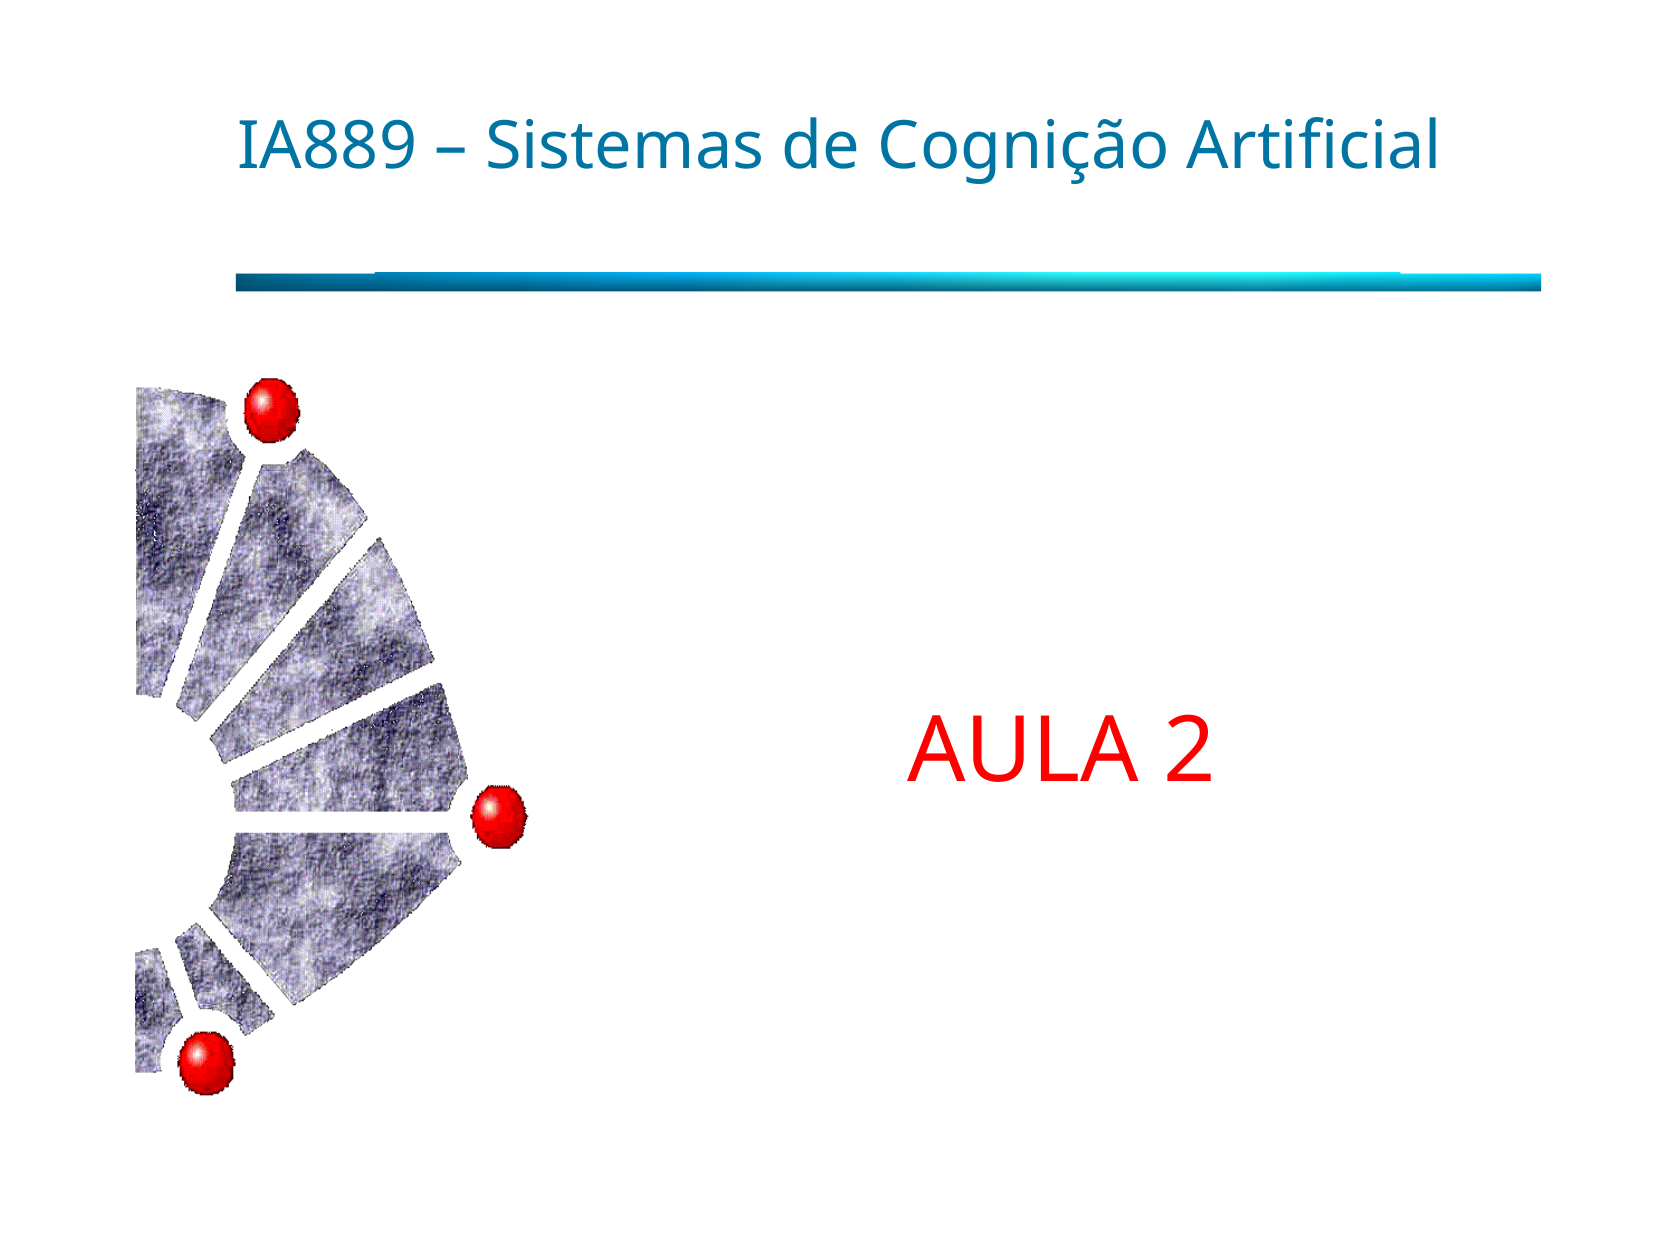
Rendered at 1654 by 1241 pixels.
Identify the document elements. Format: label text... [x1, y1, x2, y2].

title IA889 – Sistemas de Cognição Artificial [61, 35, 1620, 250]
picture [125, 272, 1654, 295]
chart [135, 324, 561, 1112]
subtitle AULA 2 [553, 309, 1534, 1182]
